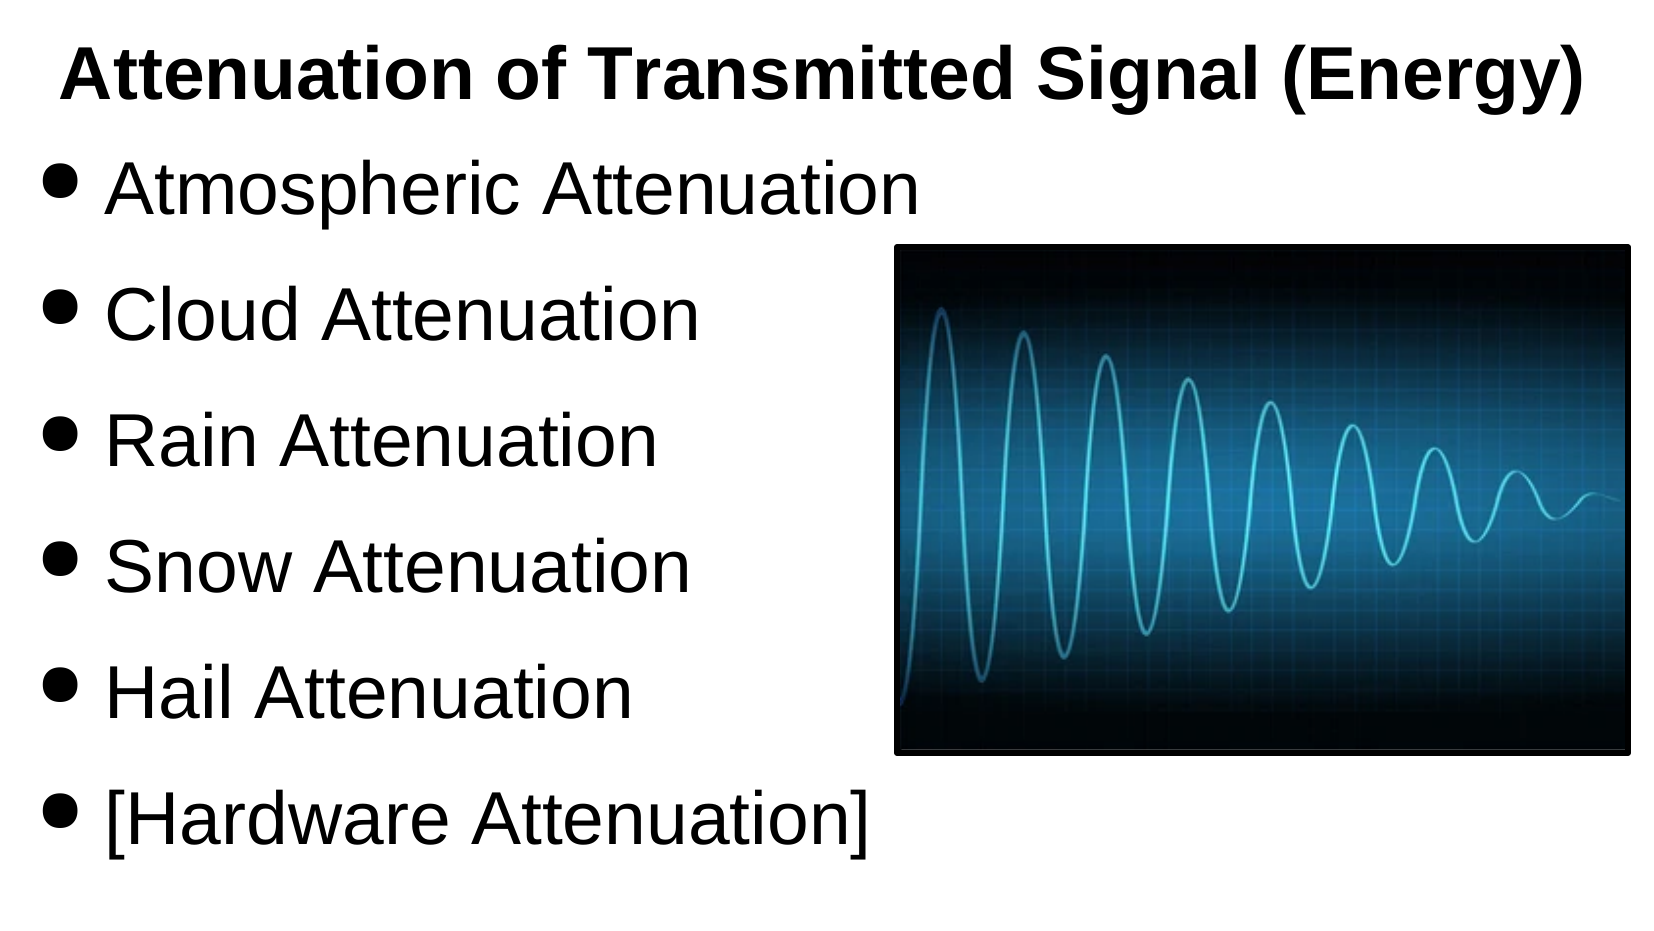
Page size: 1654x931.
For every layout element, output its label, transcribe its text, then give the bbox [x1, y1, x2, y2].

title Attenuation of Transmitted Signal (Energy) [0, 5, 1651, 133]
picture [900, 250, 1625, 751]
text_box Atmospheric Attenuation Cloud Attenuation Rain Attenuation Snow Attenuation Hail Attenuation [Hardware Attenuation] [5, 132, 1013, 868]
